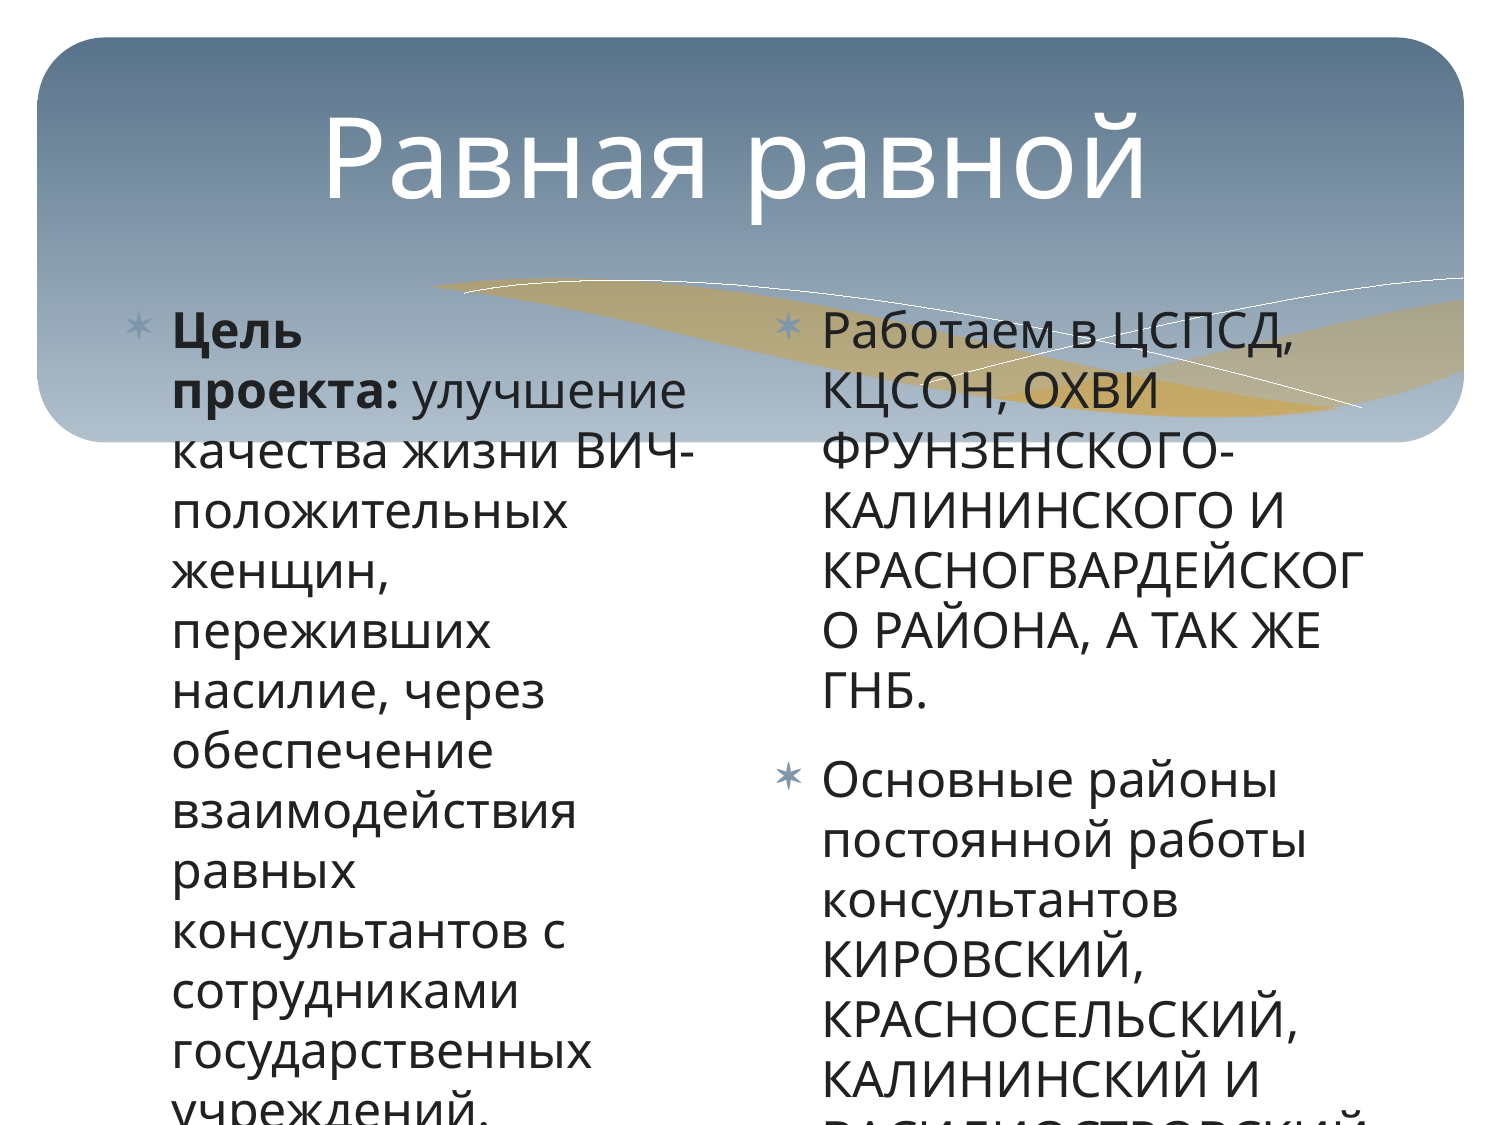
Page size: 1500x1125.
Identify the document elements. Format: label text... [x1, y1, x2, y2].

title Равная равной [75, 78, 1425, 261]
list Работаем в ЦСПСД, КЦСОН, ОХВИ ФРУНЗЕНСКОГО-КАЛИНИНСКОГО И КРАСНОГВАРДЕЙСКОГО РАЙОНА, А ТАК ЖЕ ГНБ. Основные районы постоянной работы консультантов КИРОВСКИЙ, КРАСНОСЕЛЬСКИЙ, КАЛИНИНСКИЙ И ВАСИЛИОСТРОВСКИЙ-Остальные по запросу ЦСПСД/КЦСОН. [761, 290, 1389, 1005]
list Цель проекта: улучшение качества жизни ВИЧ-положительных женщин, переживших насилие, через обеспечение взаимодействия равных консультантов с сотрудниками государственных учреждений. [112, 290, 738, 1005]
